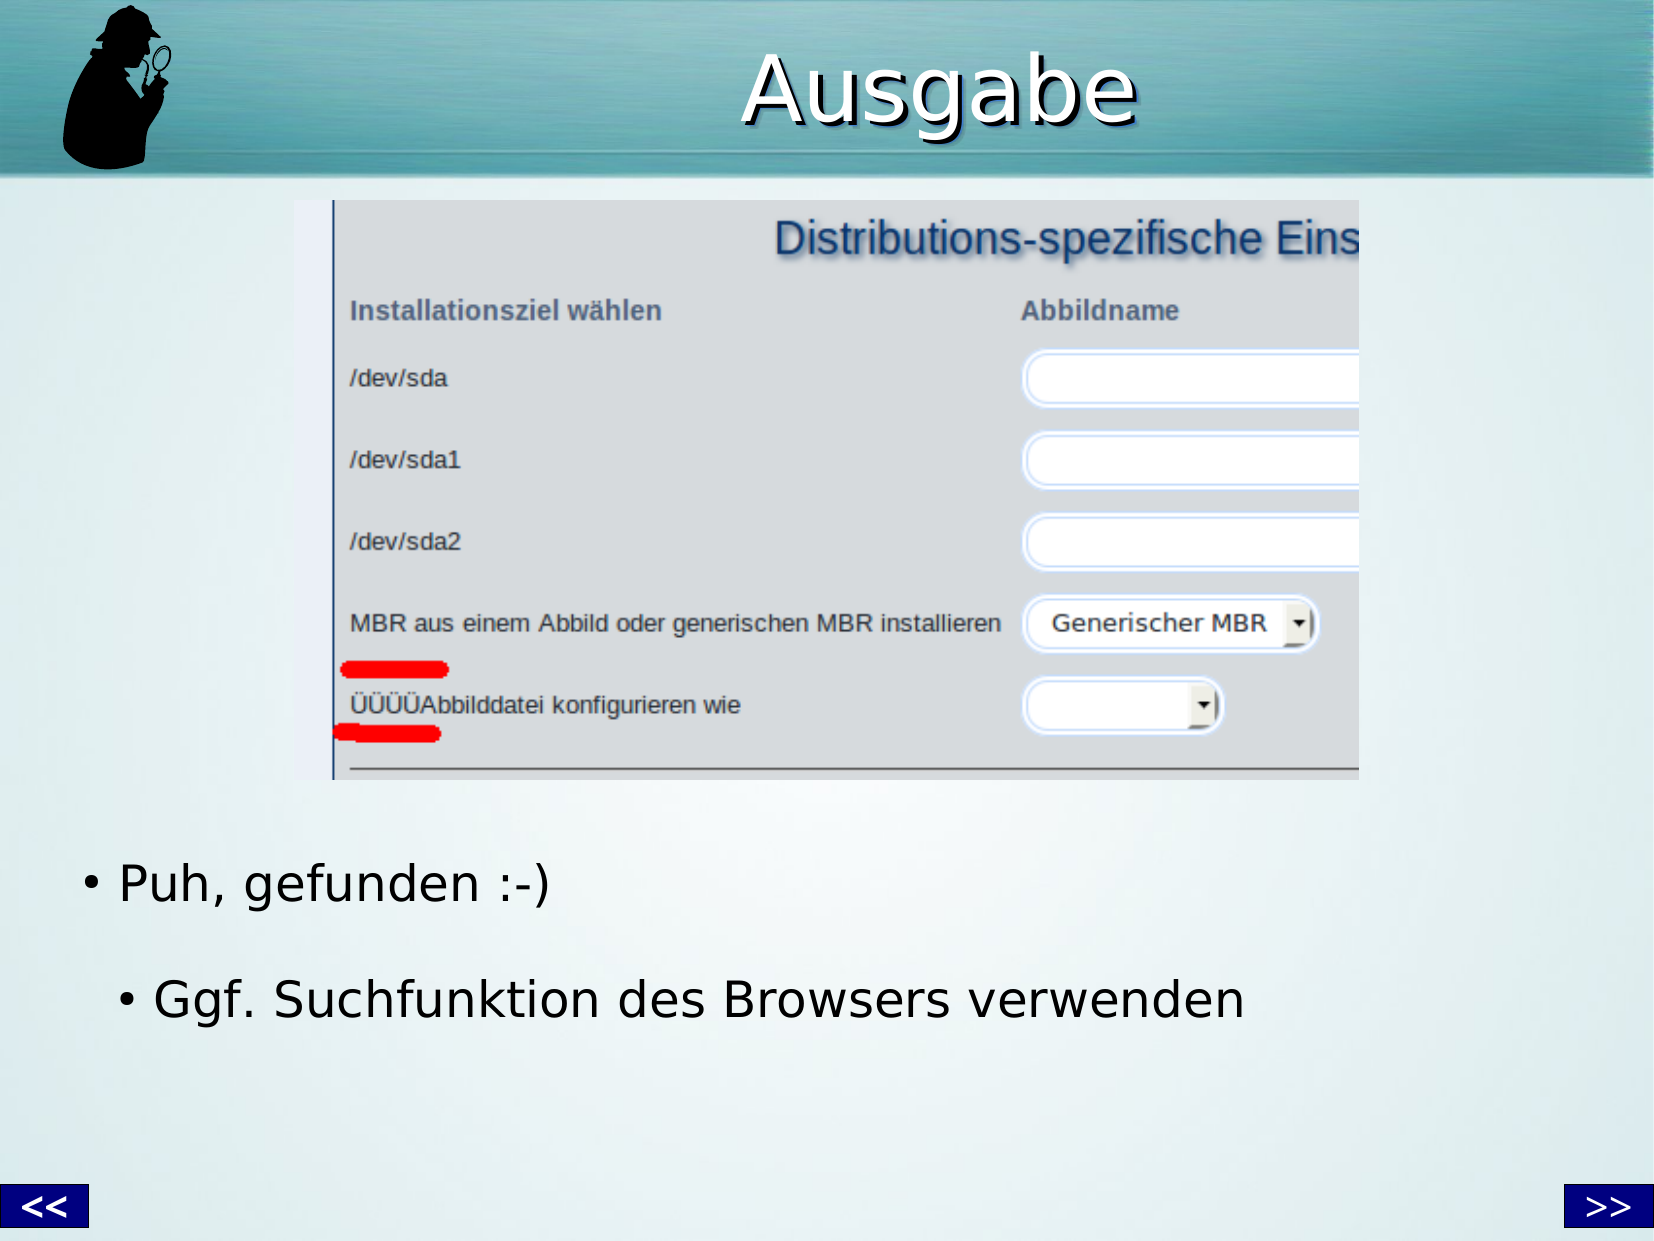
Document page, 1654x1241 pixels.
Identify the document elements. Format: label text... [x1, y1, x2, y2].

picture [0, 0, 1654, 1241]
title Ausgabe [224, 2, 1654, 178]
text_box Puh, gefunden :-) Ggf. Suchfunktion des Browsers verwenden [47, 744, 1595, 1140]
